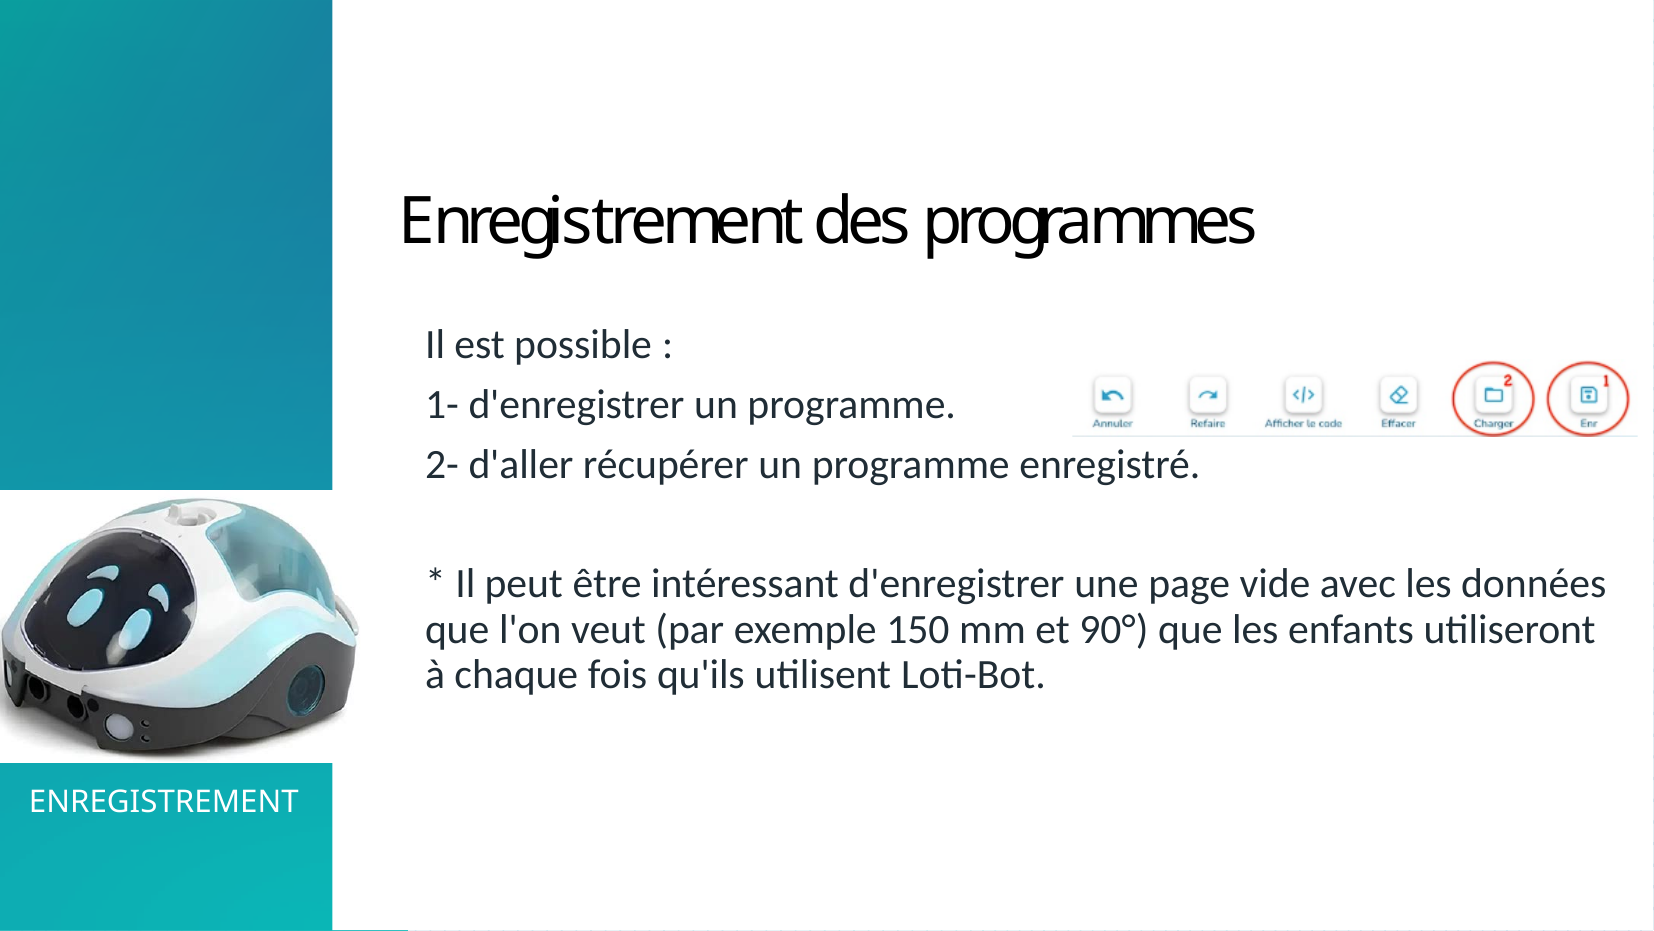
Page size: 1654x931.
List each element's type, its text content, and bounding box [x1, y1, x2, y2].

picture [0, 147, 1642, 829]
text_box ENREGISTREMENT [0, 763, 329, 859]
text_box [0, 0, 1654, 931]
